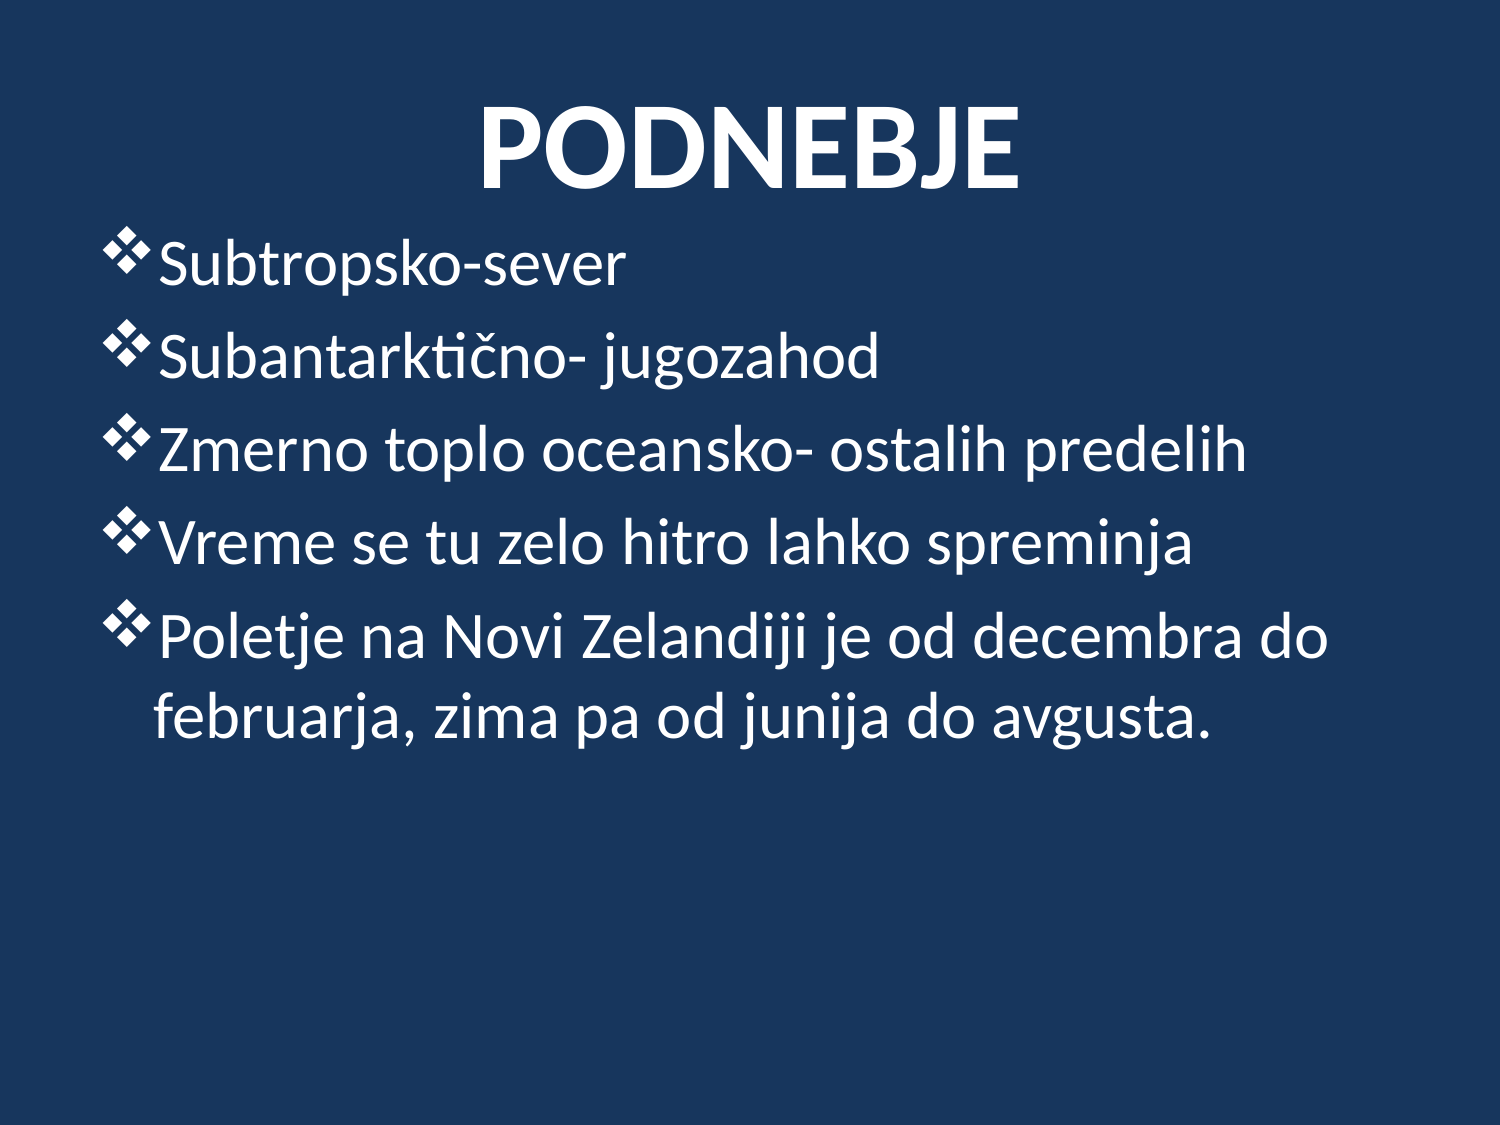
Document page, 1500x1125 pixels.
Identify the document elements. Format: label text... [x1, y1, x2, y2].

title PODNEBJE [75, 45, 1425, 233]
list Subtropsko-sever Subantarktično- jugozahod Zmerno toplo oceansko- ostalih predelih Vreme se tu zelo hitro lahko spreminja Poletje na Novi Zelandiji je od decembra do februarja, zima pa od junija do avgusta. [82, 210, 1432, 954]
